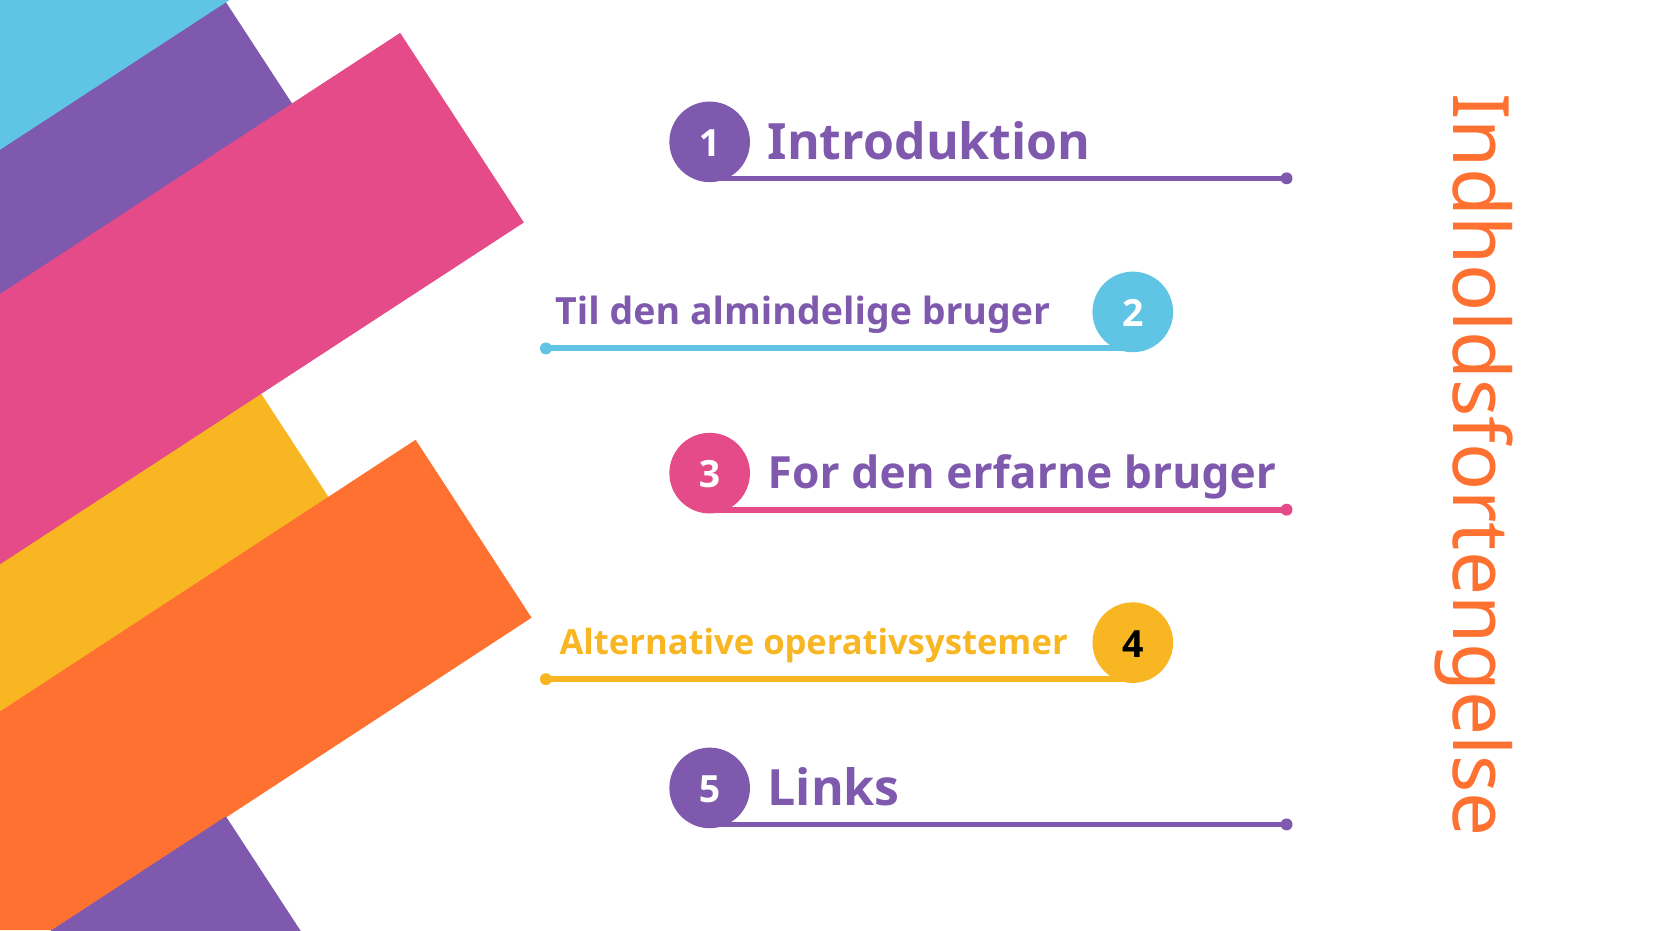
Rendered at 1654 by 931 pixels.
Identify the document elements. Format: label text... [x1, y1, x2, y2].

text_box 5 [669, 747, 751, 829]
title Indholdsfortengelse [1391, 59, 1577, 872]
subtitle Alternative operativsystemer [555, 602, 1069, 680]
text_box 3 [669, 432, 751, 514]
subtitle Links [767, 747, 1282, 825]
subtitle Introduktion [767, 101, 1282, 179]
text_box 2 [1092, 271, 1174, 353]
subtitle Til den almindelige bruger [555, 271, 1069, 349]
text_box 1 [669, 101, 751, 183]
subtitle For den erfarne bruger [767, 432, 1282, 510]
text_box 4 [1092, 602, 1174, 683]
